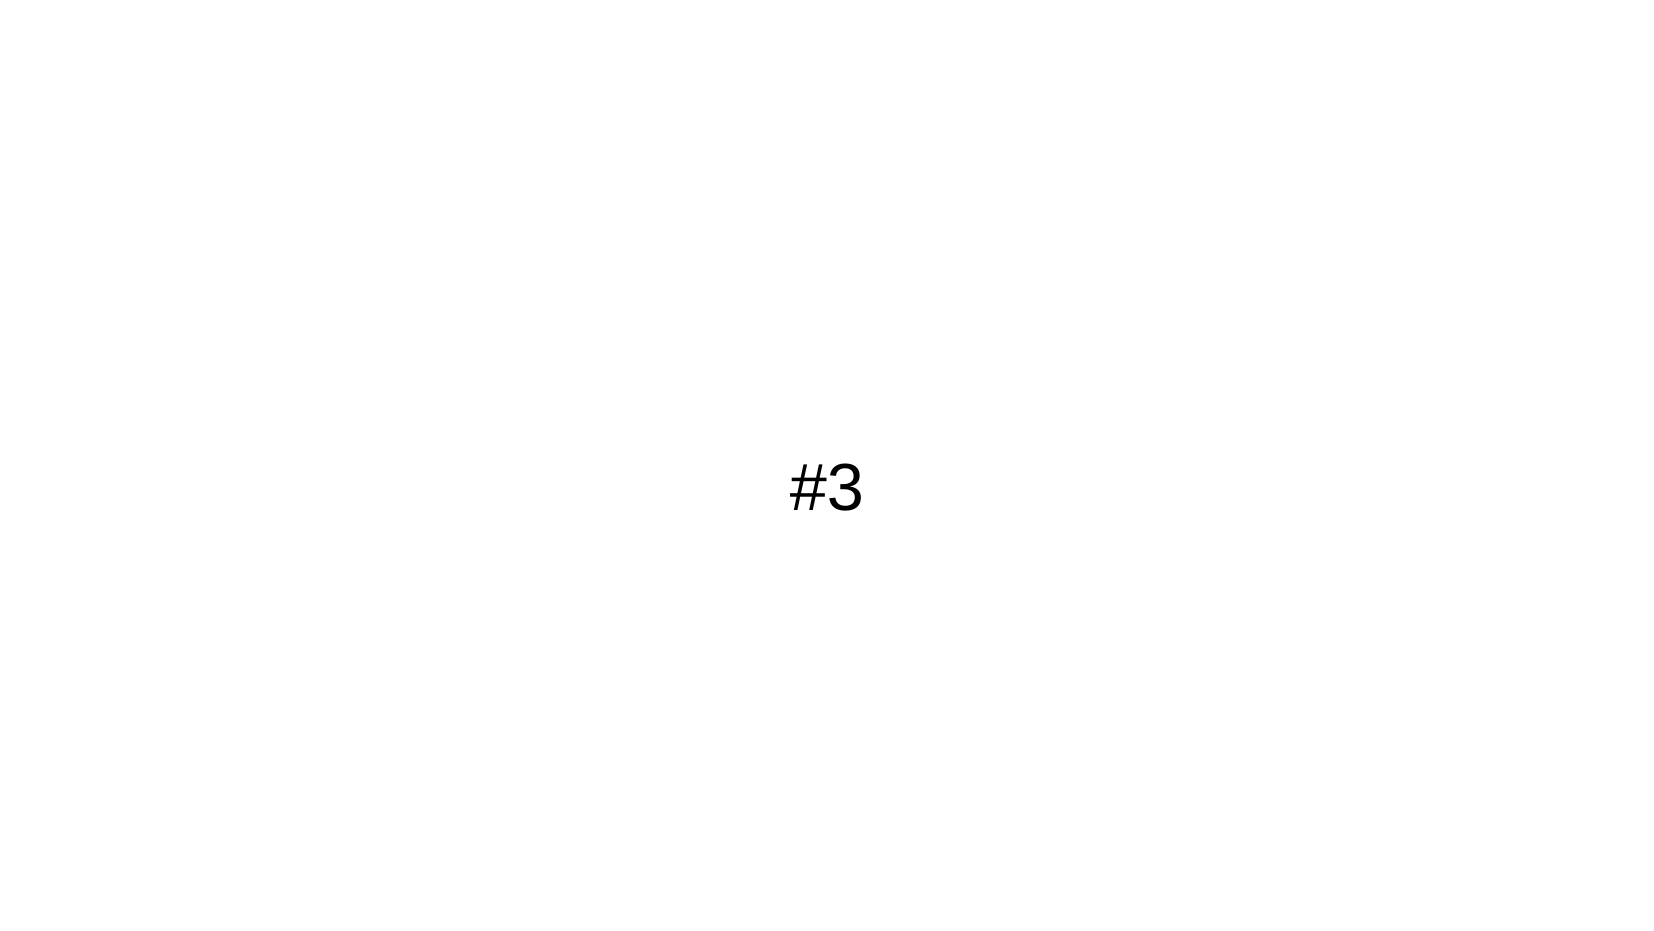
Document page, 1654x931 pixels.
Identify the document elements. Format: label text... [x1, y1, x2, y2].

subtitle #<number> [82, 217, 1571, 758]
